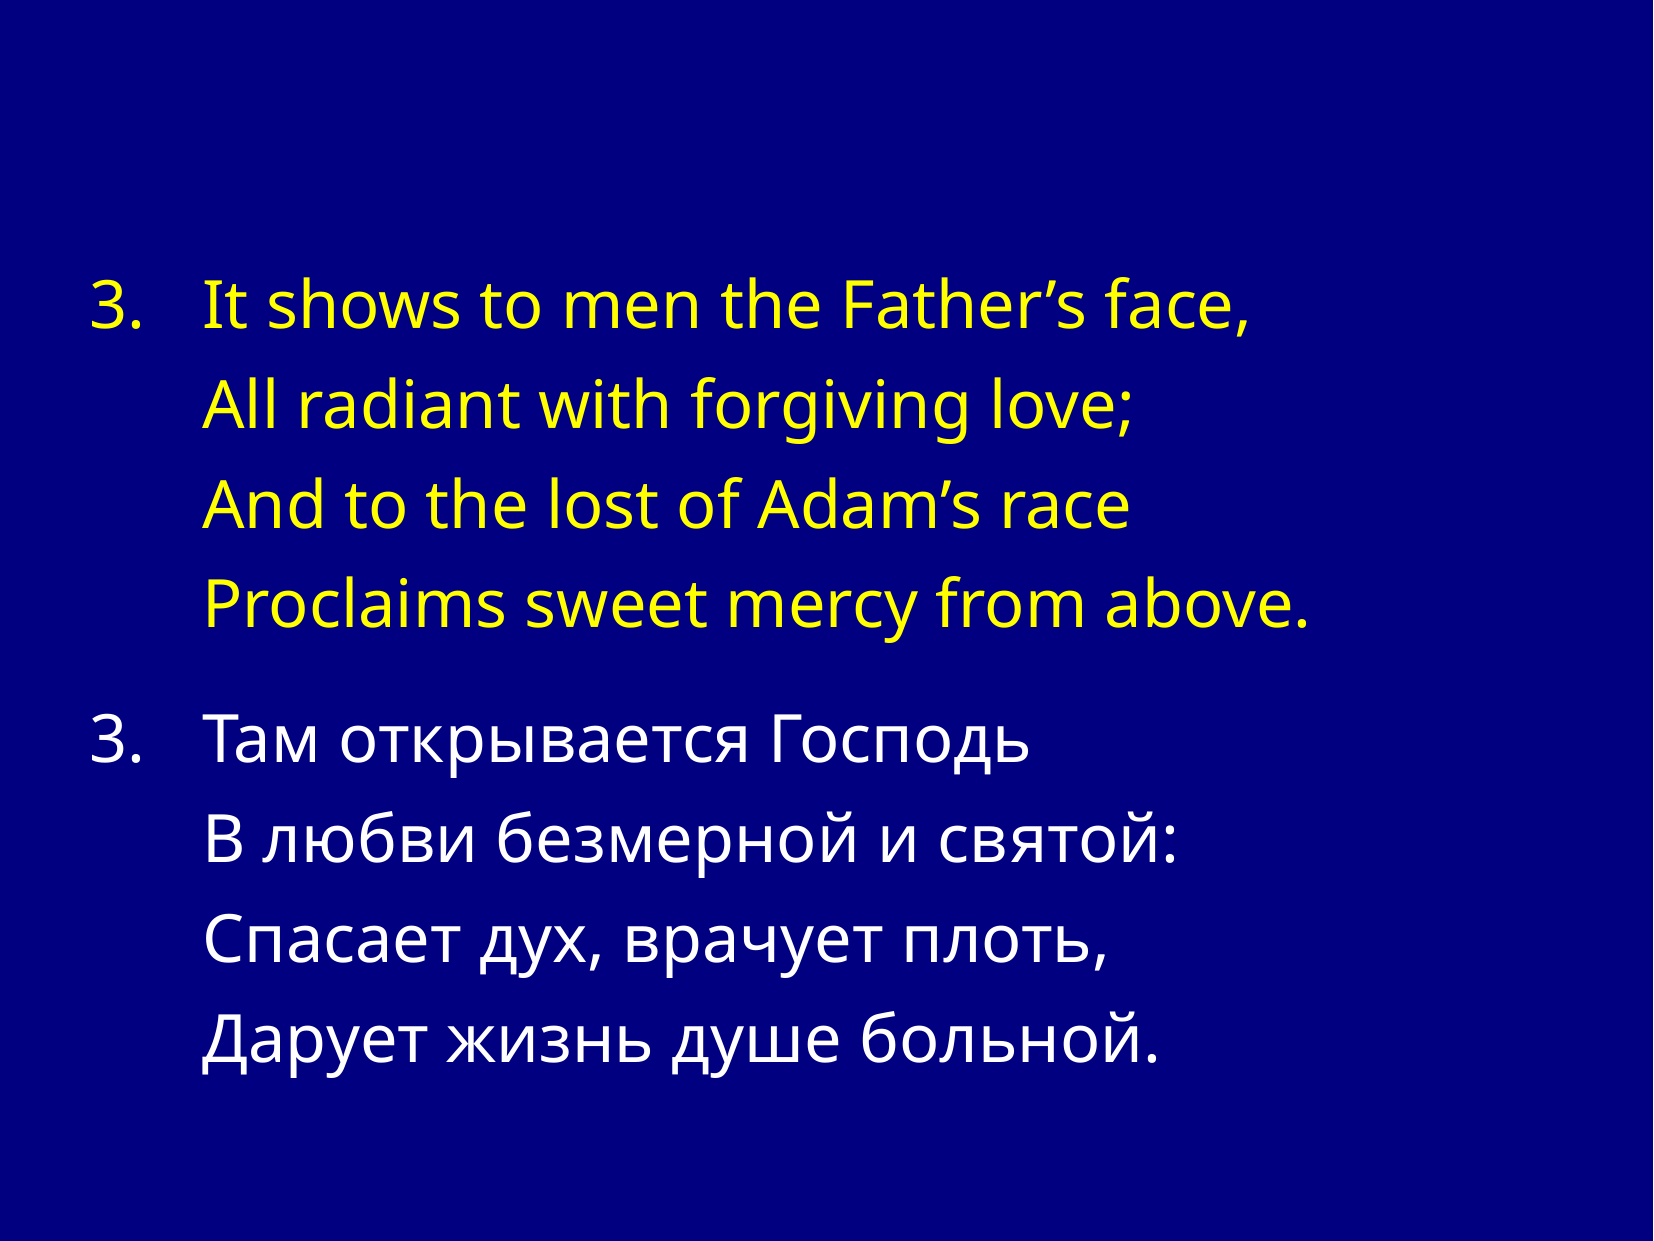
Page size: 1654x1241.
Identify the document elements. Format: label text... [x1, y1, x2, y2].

text_box 3. It shows to men the Father’s face, All radiant with forgiving love; And to the lost of Adam’s race Proclaims sweet mercy from above. [75, 150, 1576, 638]
text_box 3. Там открывается Господь В любви безмерной и святой: Спасает дух, врачует плоть, Дарует жизнь душе больной. [75, 675, 1576, 1163]
